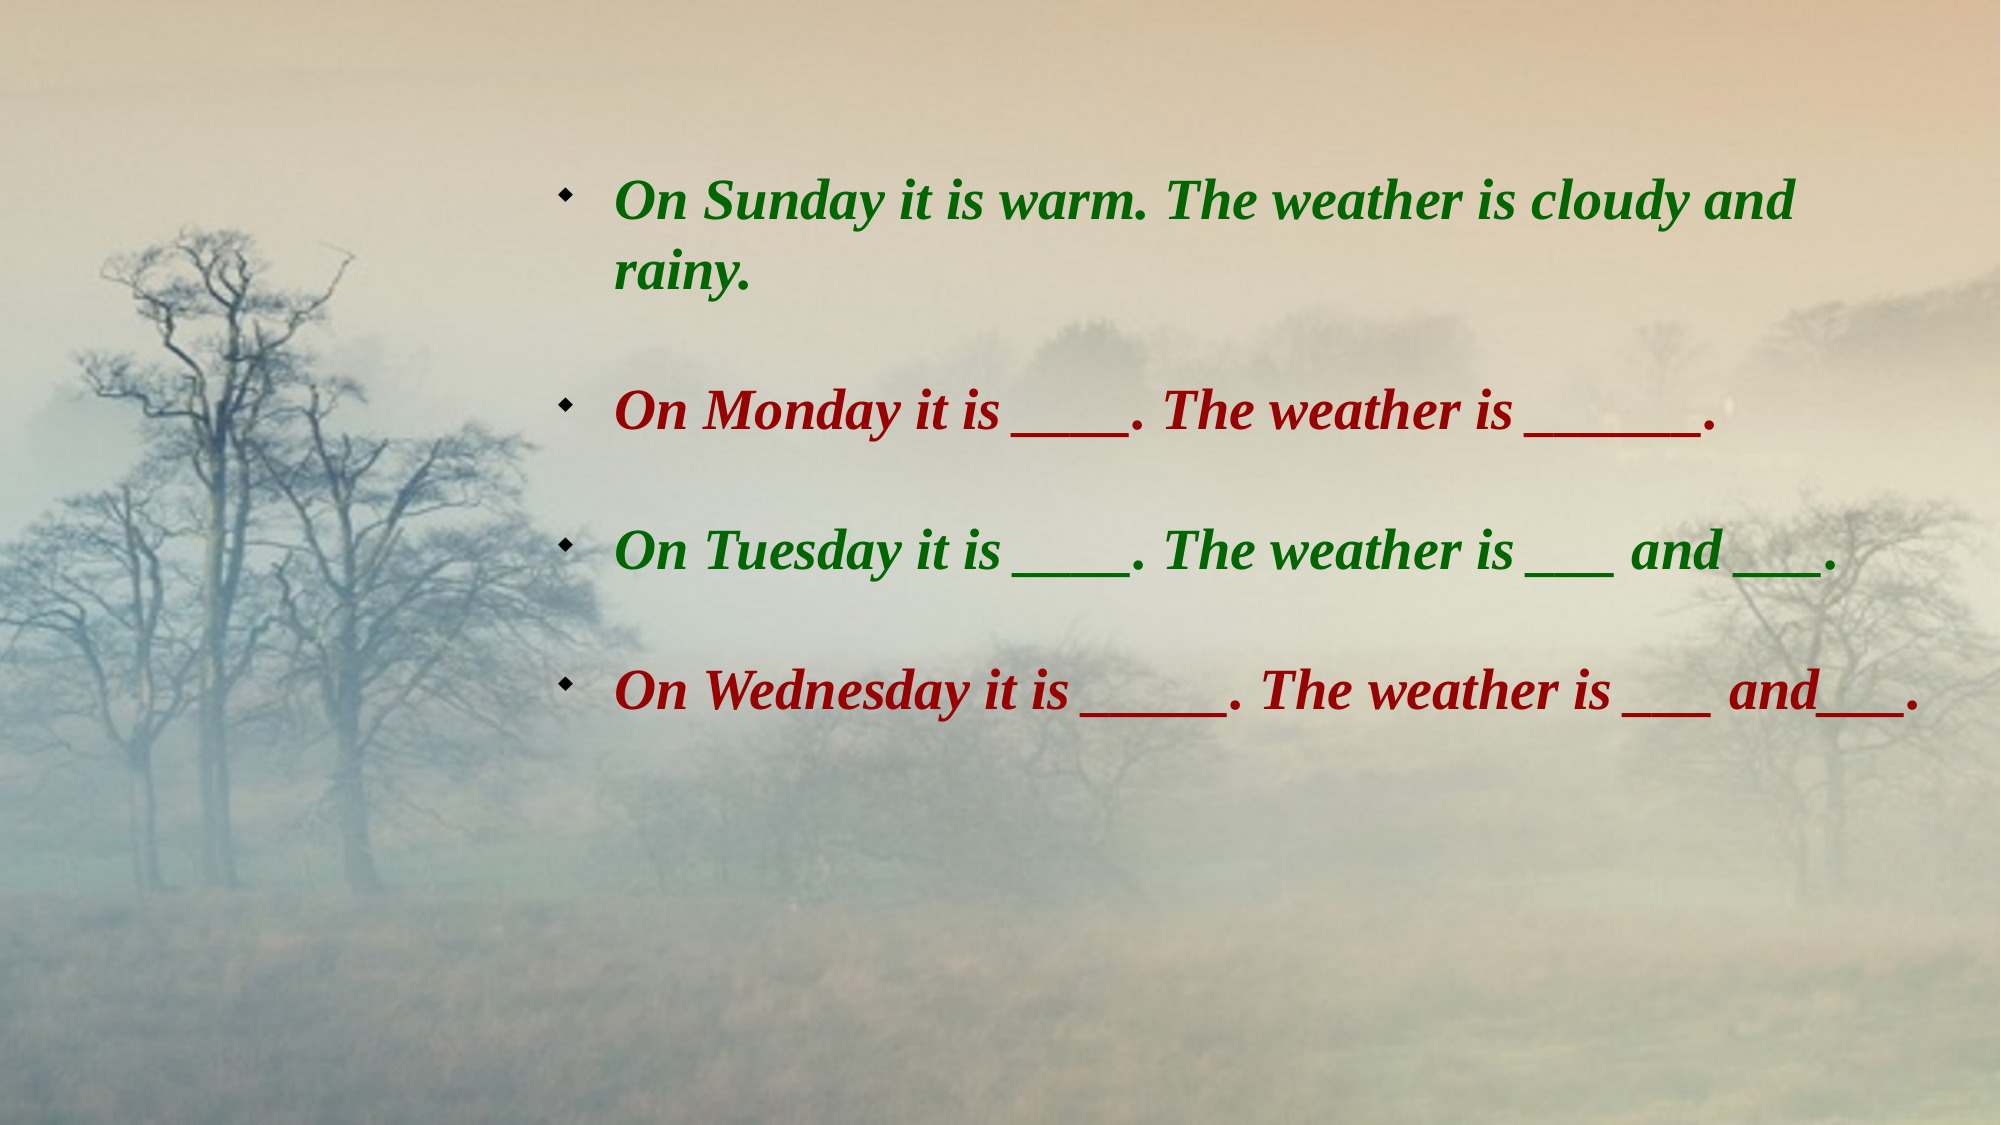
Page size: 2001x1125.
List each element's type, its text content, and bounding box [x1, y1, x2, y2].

text_box On Sunday it is warm. The weather is cloudy and rainy. On Monday it is ____. The weather is ______. On Tuesday it is ____. The weather is ___ and ___. On Wednesday it is _____. The weather is ___ and___. [543, 153, 1949, 729]
picture [0, 0, 2000, 1125]
